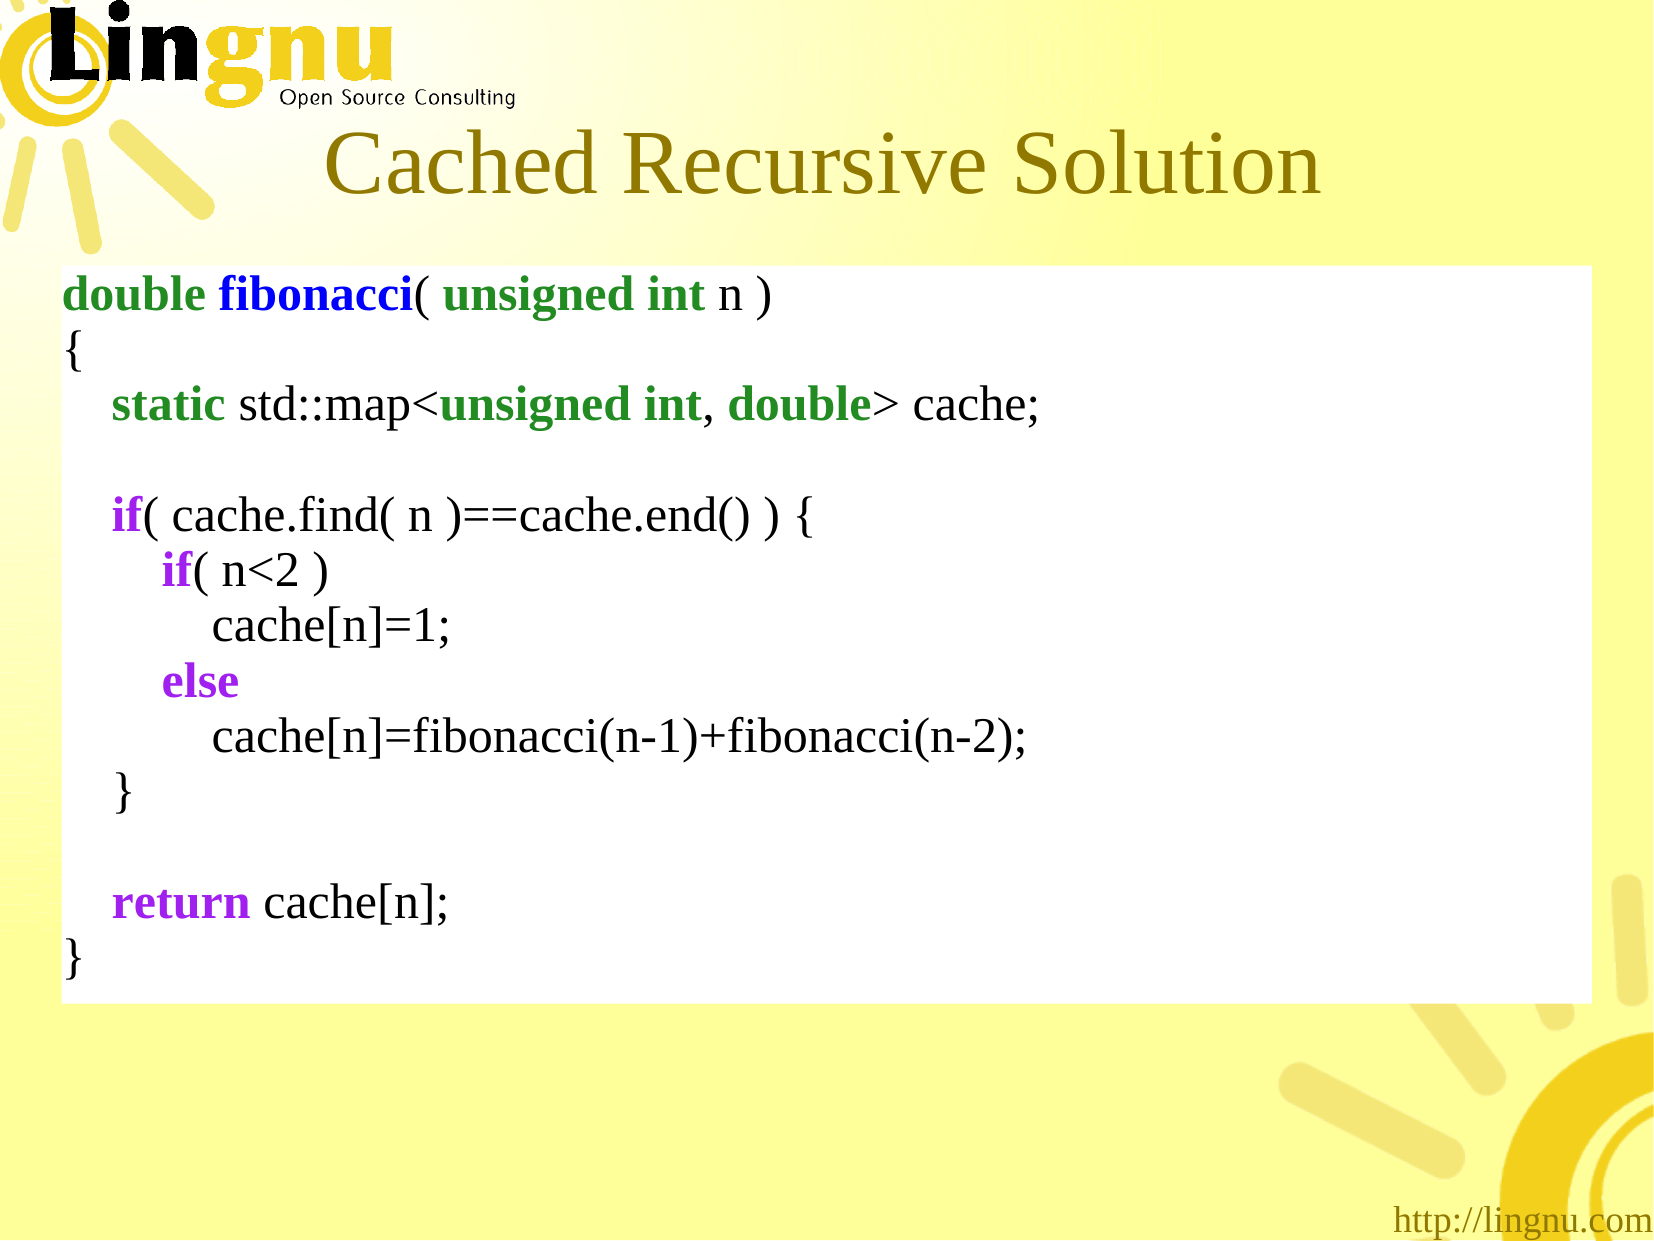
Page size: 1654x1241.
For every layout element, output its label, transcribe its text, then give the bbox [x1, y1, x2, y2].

picture [1256, 871, 1654, 1241]
picture [0, 0, 516, 256]
title Cached Recursive Solution [118, 58, 1531, 265]
text_box double fibonacci( unsigned int n ) { static std::map<unsigned int, double> cache; if( cache.find( n )==cache.end() ) { if( n<2 ) cache[n]=1; else cache[n]=fibonacci(n-1)+fibonacci(n-2); } return cache[n]; } [61, 265, 1592, 1004]
